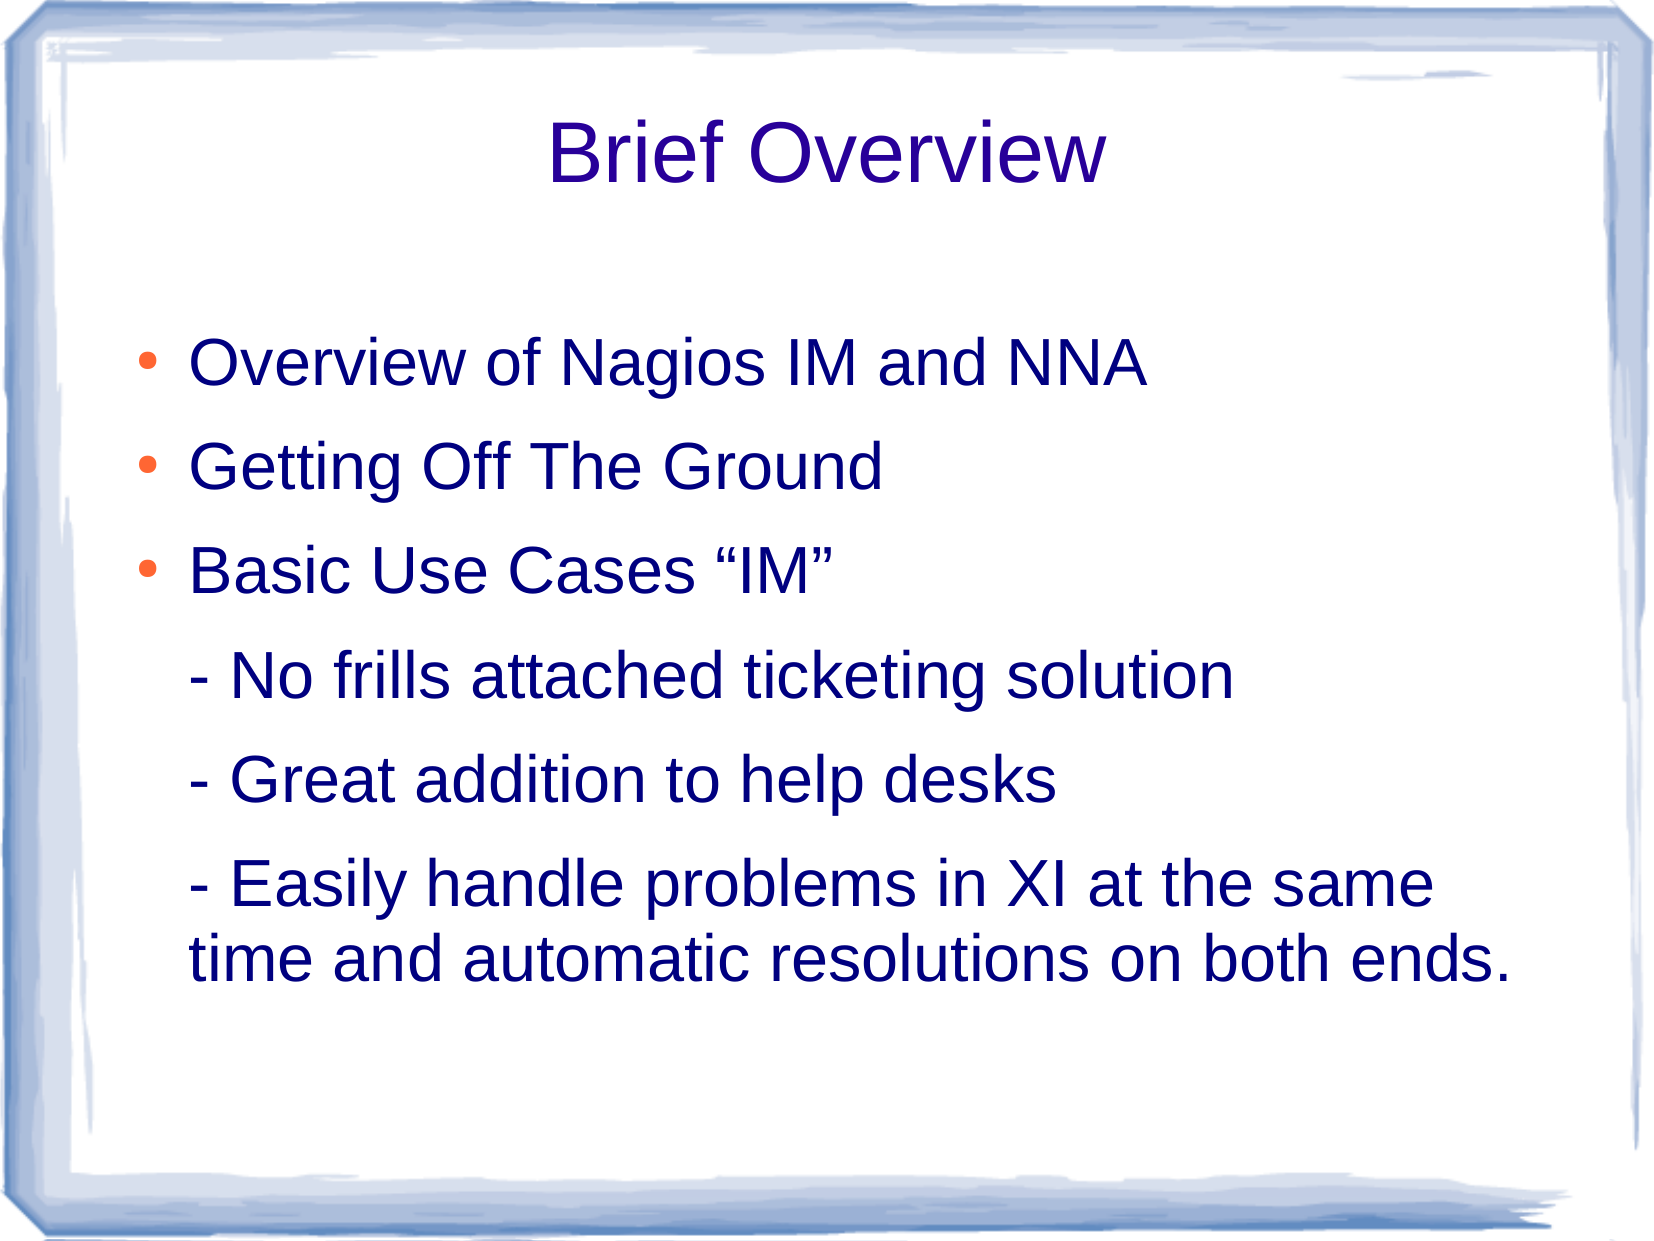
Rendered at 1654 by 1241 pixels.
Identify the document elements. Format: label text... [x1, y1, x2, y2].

list Overview of Nagios IM and NNA Getting Off The Ground Basic Use Cases “IM” - No frills attached ticketing solution - Great addition to help desks - Easily handle problems in XI at the same time and automatic resolutions on both ends. [118, 324, 1571, 1205]
picture [0, 0, 1654, 1241]
title Brief Overview [82, 49, 1571, 257]
